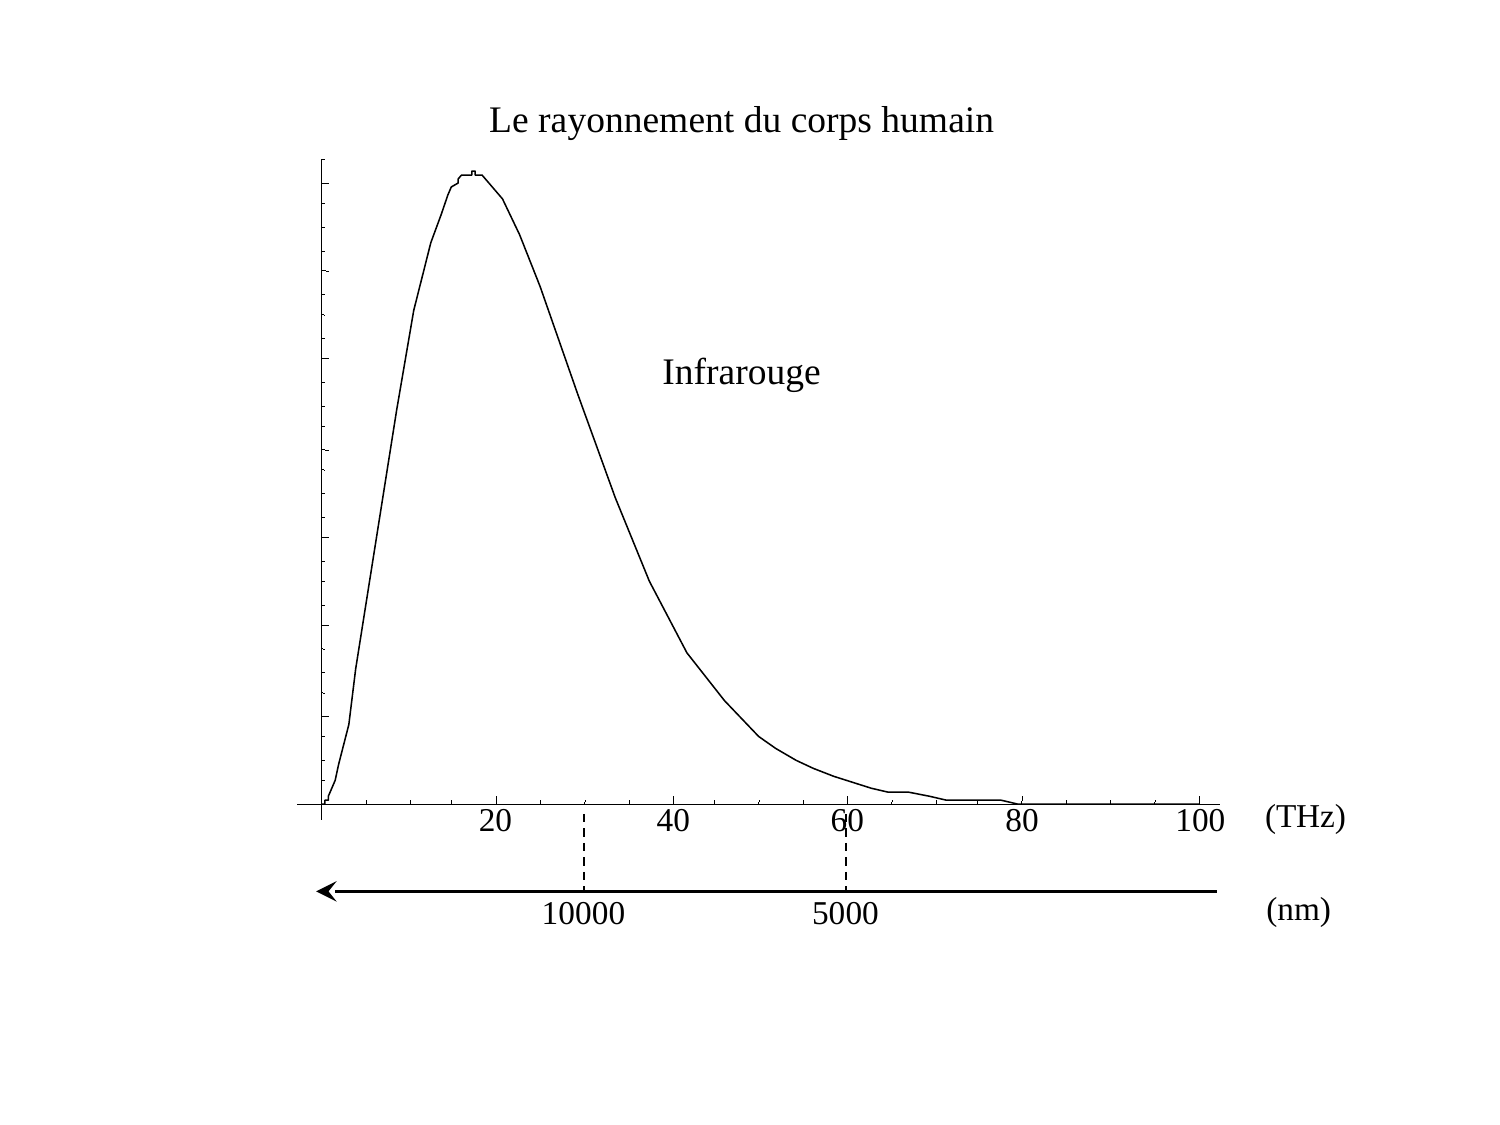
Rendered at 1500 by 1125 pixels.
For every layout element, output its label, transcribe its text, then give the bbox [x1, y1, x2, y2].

text_box (THz) [1250, 786, 1361, 842]
text_box Le rayonnement du corps humain [474, 87, 1010, 148]
text_box 100 [1175, 798, 1226, 839]
text_box 60 [830, 798, 865, 804]
text_box (nm) [1251, 879, 1346, 935]
text_box 5000 [797, 883, 894, 939]
text_box 80 [1005, 798, 1039, 803]
text_box [249, 155, 1234, 860]
text_box 80 [1005, 805, 1039, 839]
text_box 40 [656, 805, 691, 839]
text_box 20 [478, 805, 513, 839]
text_box 40 [656, 798, 691, 804]
text_box 20 [478, 798, 513, 804]
text_box Infrarouge [647, 339, 836, 400]
text_box 10000 [526, 883, 641, 939]
text_box 60 [830, 805, 865, 839]
